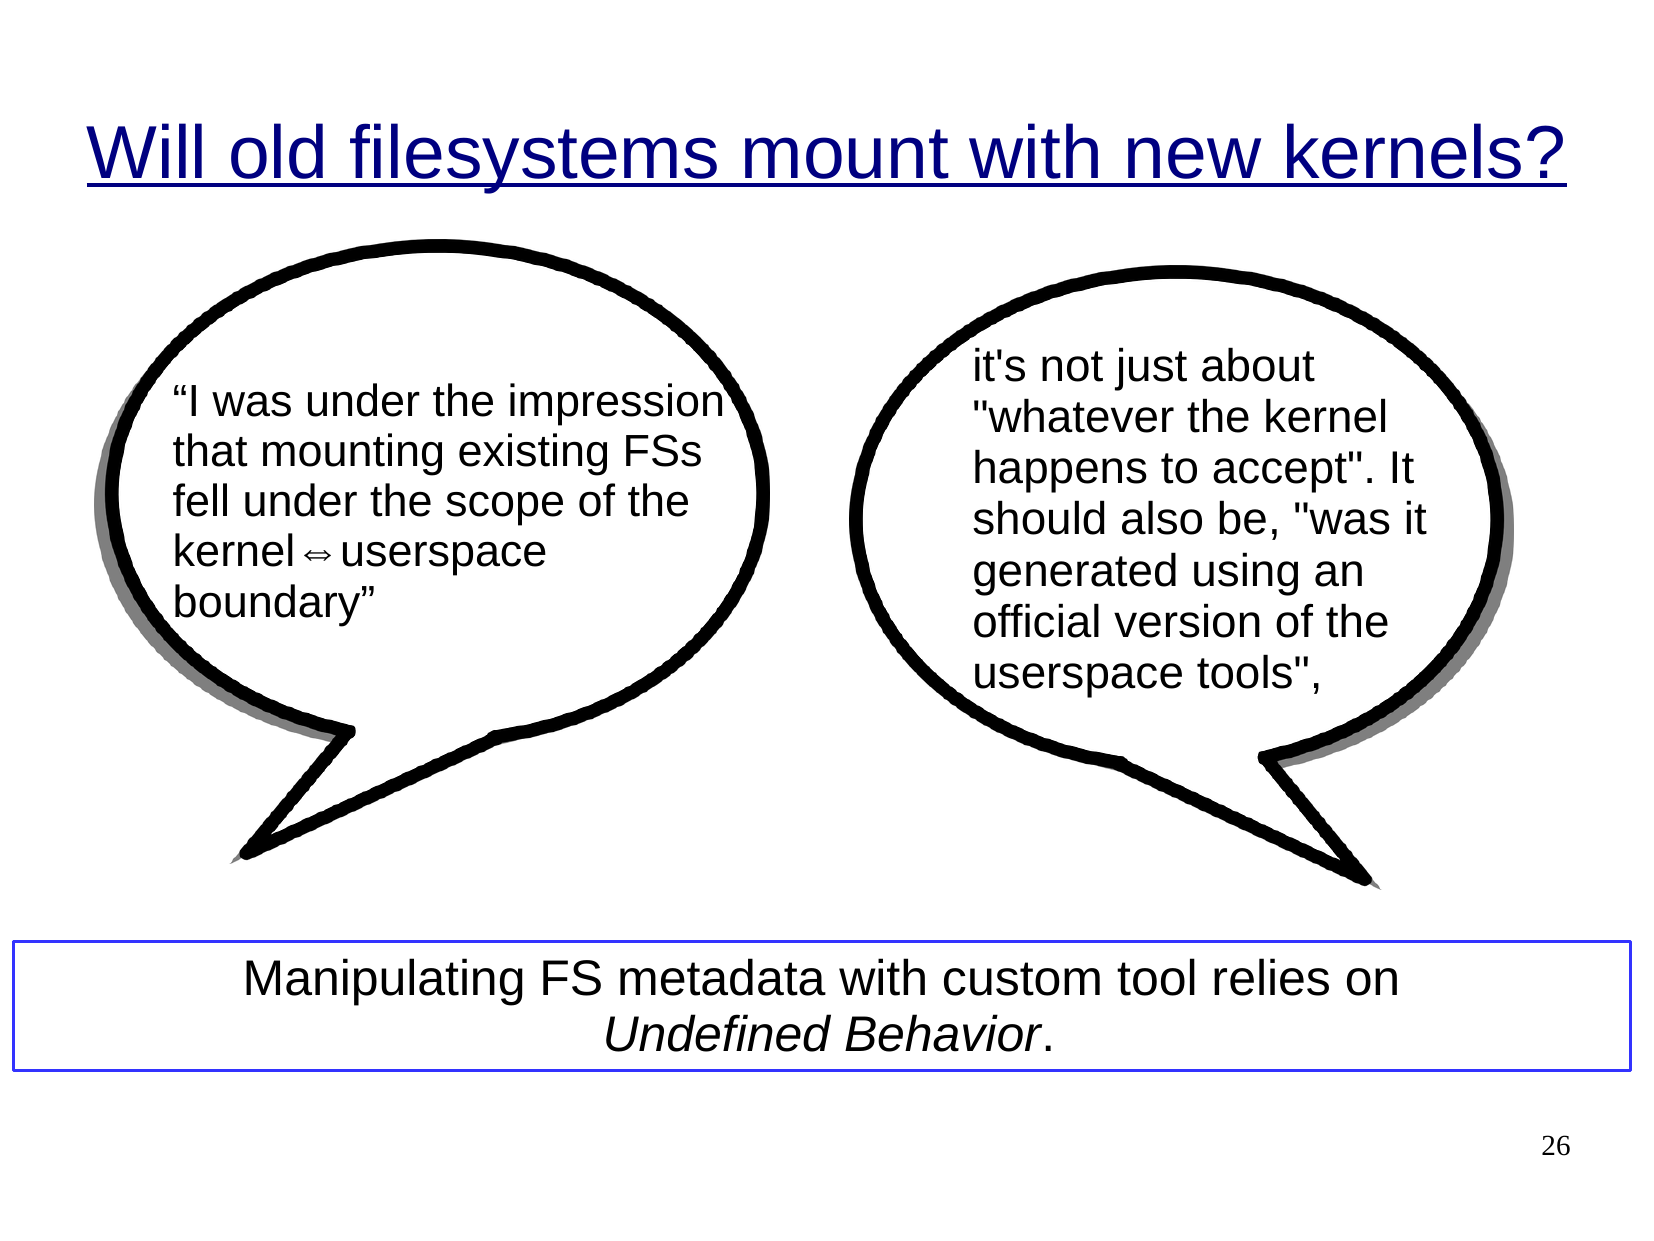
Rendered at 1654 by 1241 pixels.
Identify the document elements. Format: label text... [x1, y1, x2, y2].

picture [94, 239, 770, 864]
picture [849, 265, 1514, 890]
text_box Manipulating FS metadata with custom tool relies on Undefined Behavior. [13, 941, 1631, 1071]
text_box “I was under the impression that mounting existing FSs fell under the scope of the kernel⇔userspace boundary” [94, 367, 742, 655]
title Will old filesystems mount with new kernels? [82, 49, 1571, 257]
text_box it's not just about "whatever the kernel happens to accept". It should also be, "was it generated using an official version of the userspace tools", [957, 332, 1444, 742]
